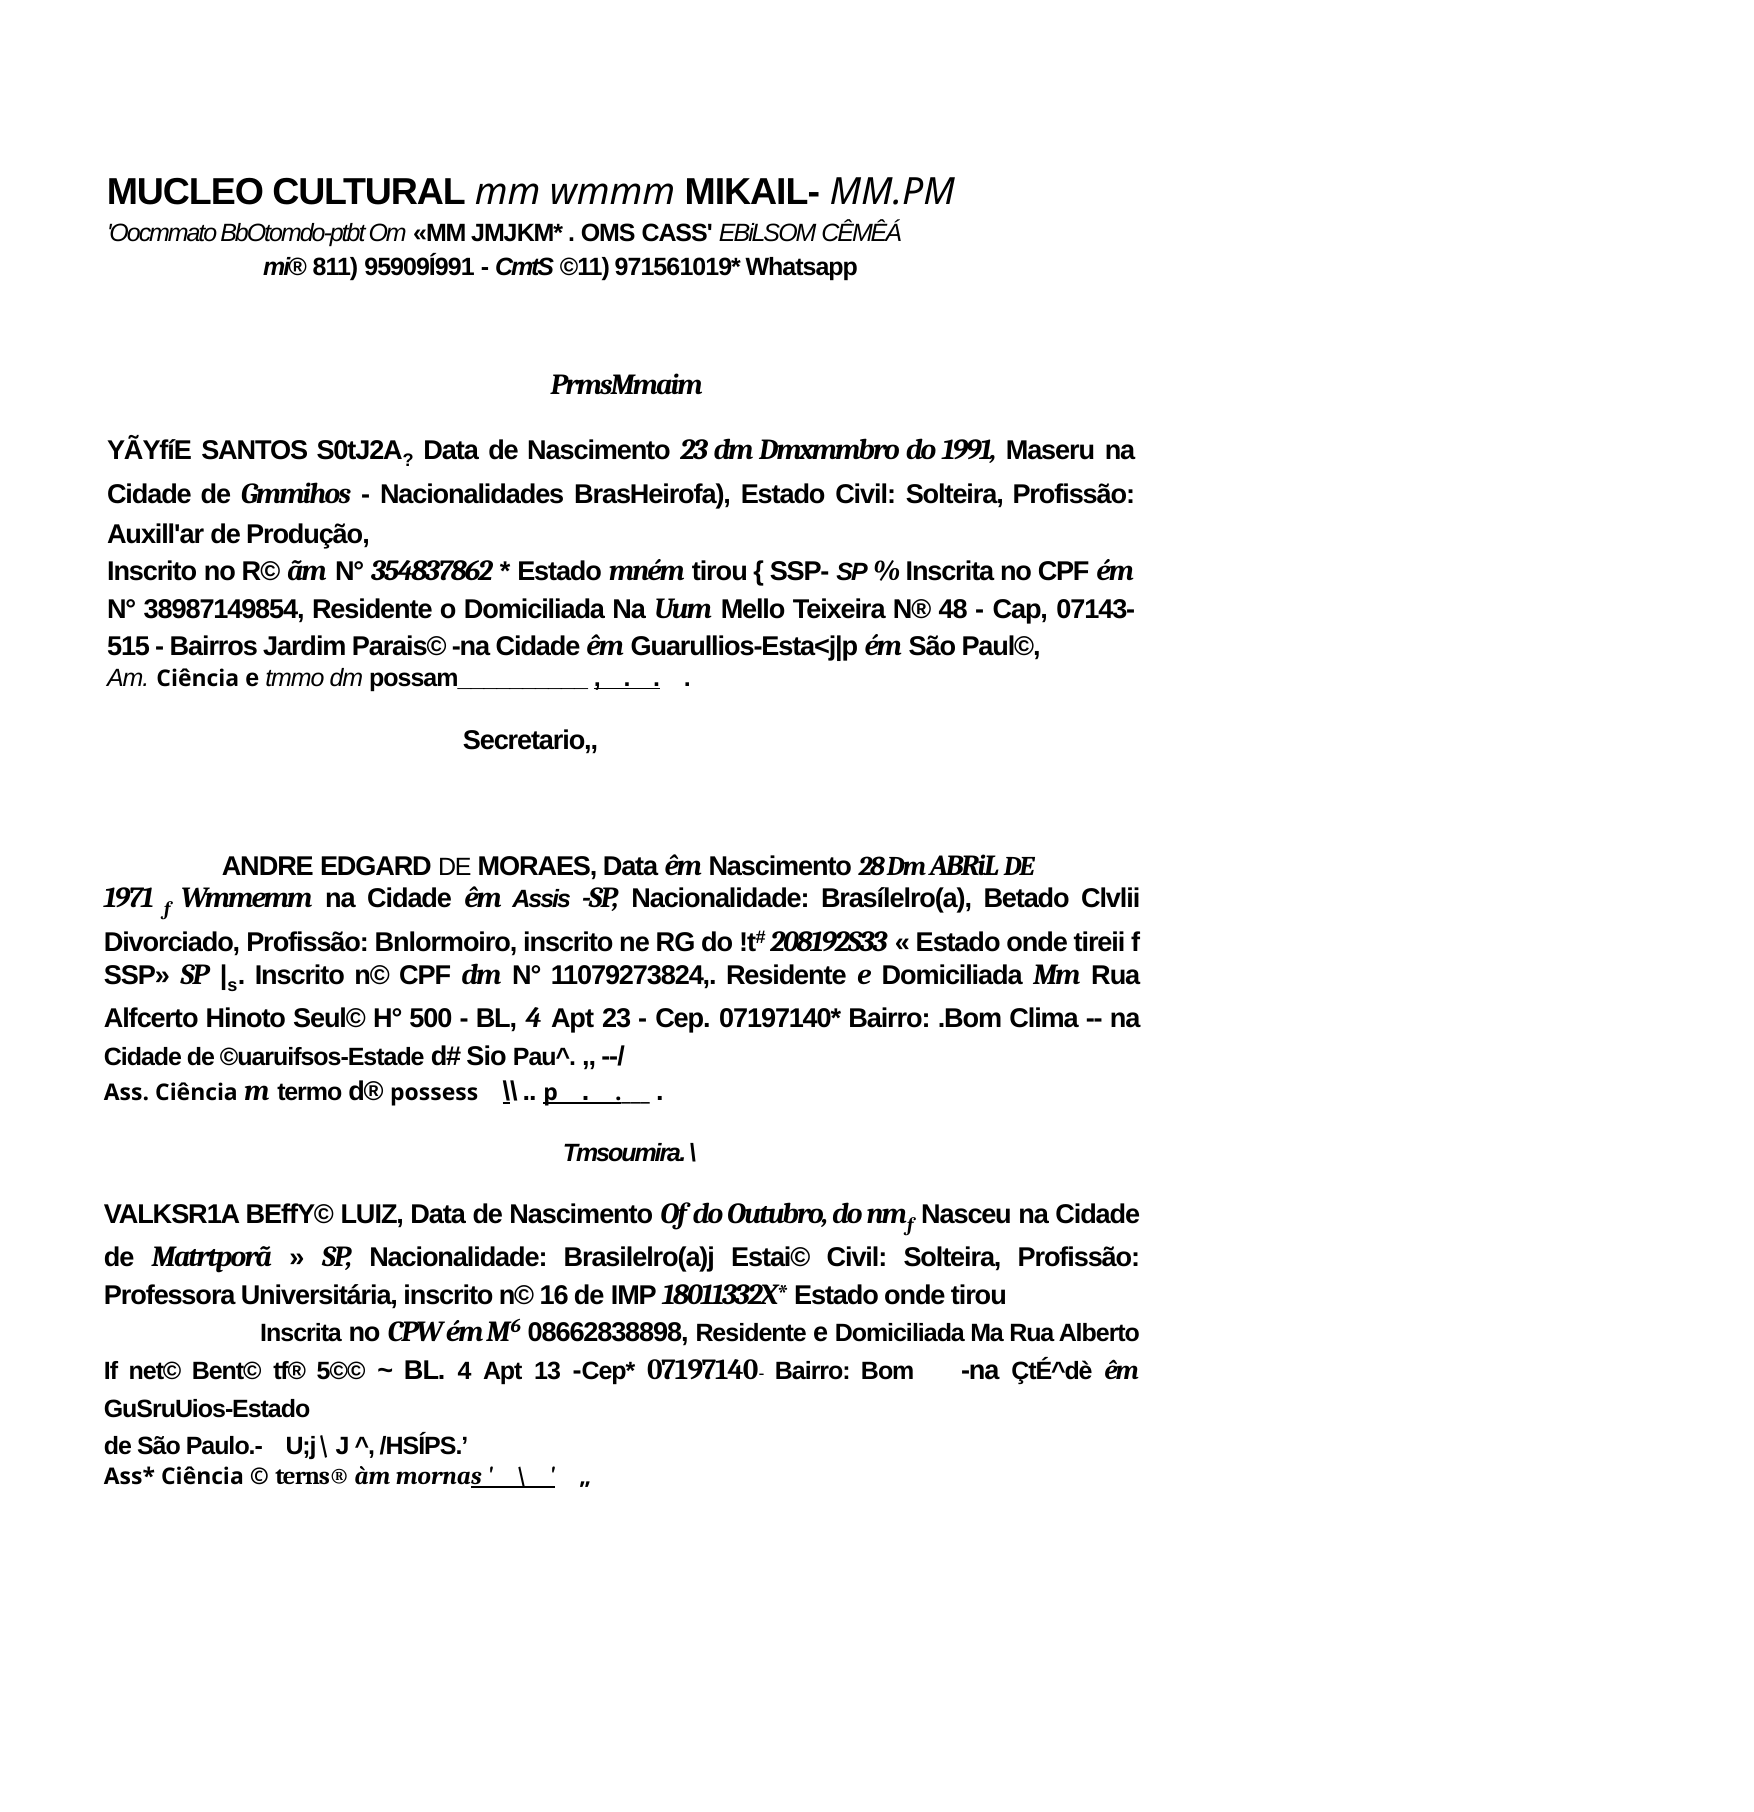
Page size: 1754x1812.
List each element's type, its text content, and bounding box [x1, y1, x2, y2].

text_box ANDRE EDGARD DE MORAES, Data êm Nascimento 28 Dm ABRiL DE 1971 f Wmmemm na Cidade êm Assis -SP, Nacionalidade: Brasílelro(a), Betado Clvlii Divorciado, Profissão: Bnlormoiro, inscrito ne RG do !t# 208192S33 « Estado onde tireii f SSP» SP |s. Inscrito n© CPF dm N° 11079273824,. Residente e Domiciliada Mm Rua Alfcerto Hinoto Seul© H° 500 - BL, 4 Apt 23 - Cep. 07197140* Bairro: .Bom Clima -- na Cidade de ©uaruifsos-Estade d# Sio Pau^. ,, --/ Ass. Ciência m termo d® possess \\ .. p . .___ . Tmsoumira. \ VALKSR1A BEffY© LUIZ, Data de Nascimento Of do Outubro, do nmf Nasceu na Cidade de Matrtporã » SP, Nacionalidade: Brasilelro(a)j Estai© Civil: Solteira, Profissão: Professora Universitária, inscrito n© 16 de IMP 18011332X* Estado onde tirou Inscrita no CPW ém M6 08662838898, Residente e Domiciliada Ma Rua Alberto If net© Bent© tf® 5©© ~ BL. 4 Apt 13 -Cep* 07197140- Bairro: Bom -na ÇtÉ^dè êm GuSruUios-Estado de São Paulo.- U;j\ J ^, /HsípS.’ Ass* Ciência © terns® àm mornas ' \ ' „ [104, 843, 1154, 1574]
text_box mucleo cultural mm wmmm mikail- mm.pm 'Oocmmato BbOtomdo-ptbt Om «MM JMJKM* . OMS CASS' EBiLSOM CÊMÊÁ mi® 811) 95909Í991 - CmtS ©11) 971561019* Whatsapp [107, 167, 1120, 272]
text_box PrmsMmaim YÃYfíE SANTOS S0tJ2A? Data de Nascimento 23 dm Dmxmmbro do 1991, Maseru na Cidade de Gmmihos - Nacionalidades BrasHeirofa), Estado Civil: Solteira, Profissão: Auxill'ar de Produção, Inscrito no R© ãm N° 354837862 * Estado mném tirou { SSP- SP % Inscrita no CPF ém N° 38987149854, Residente o Domiciliada Na Uum Mello Teixeira N® 48 - Cap, 07143-515 - Bairros Jardim Parais© -na Cidade êm Guarullios-Esta<j|p ém São Paul©, Am. Ciência e tmmo dm possam__________ , . . . Secretario,, [107, 365, 1153, 800]
